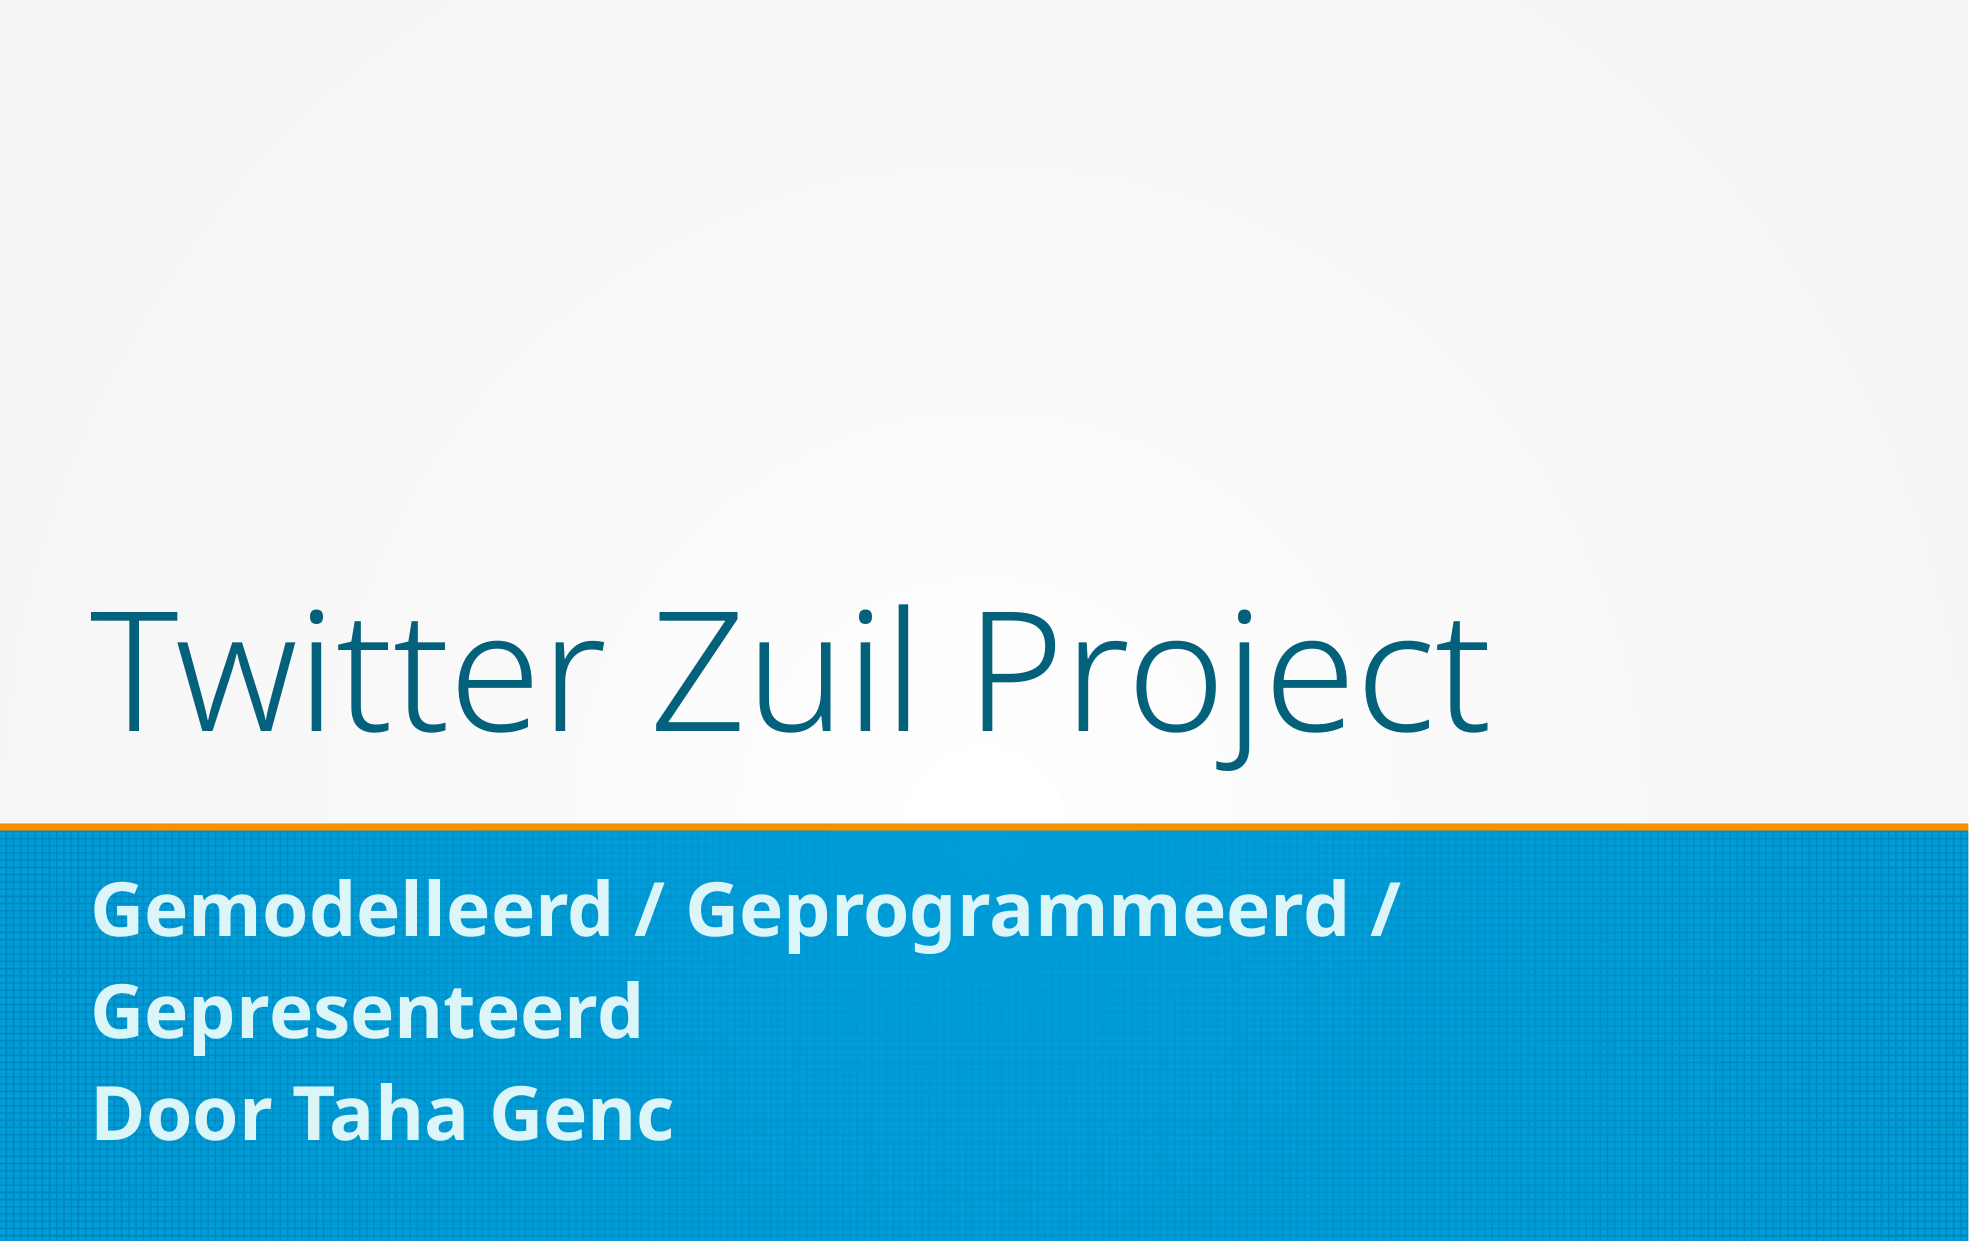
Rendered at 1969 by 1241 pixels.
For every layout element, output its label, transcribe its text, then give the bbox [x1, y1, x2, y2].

title Twitter Zuil Project [90, 49, 1862, 781]
picture [0, 0, 1969, 830]
subtitle Gemodelleerd / Geprogrammeerd / Gepresenteerd Door Taha Genc [90, 855, 1861, 1118]
